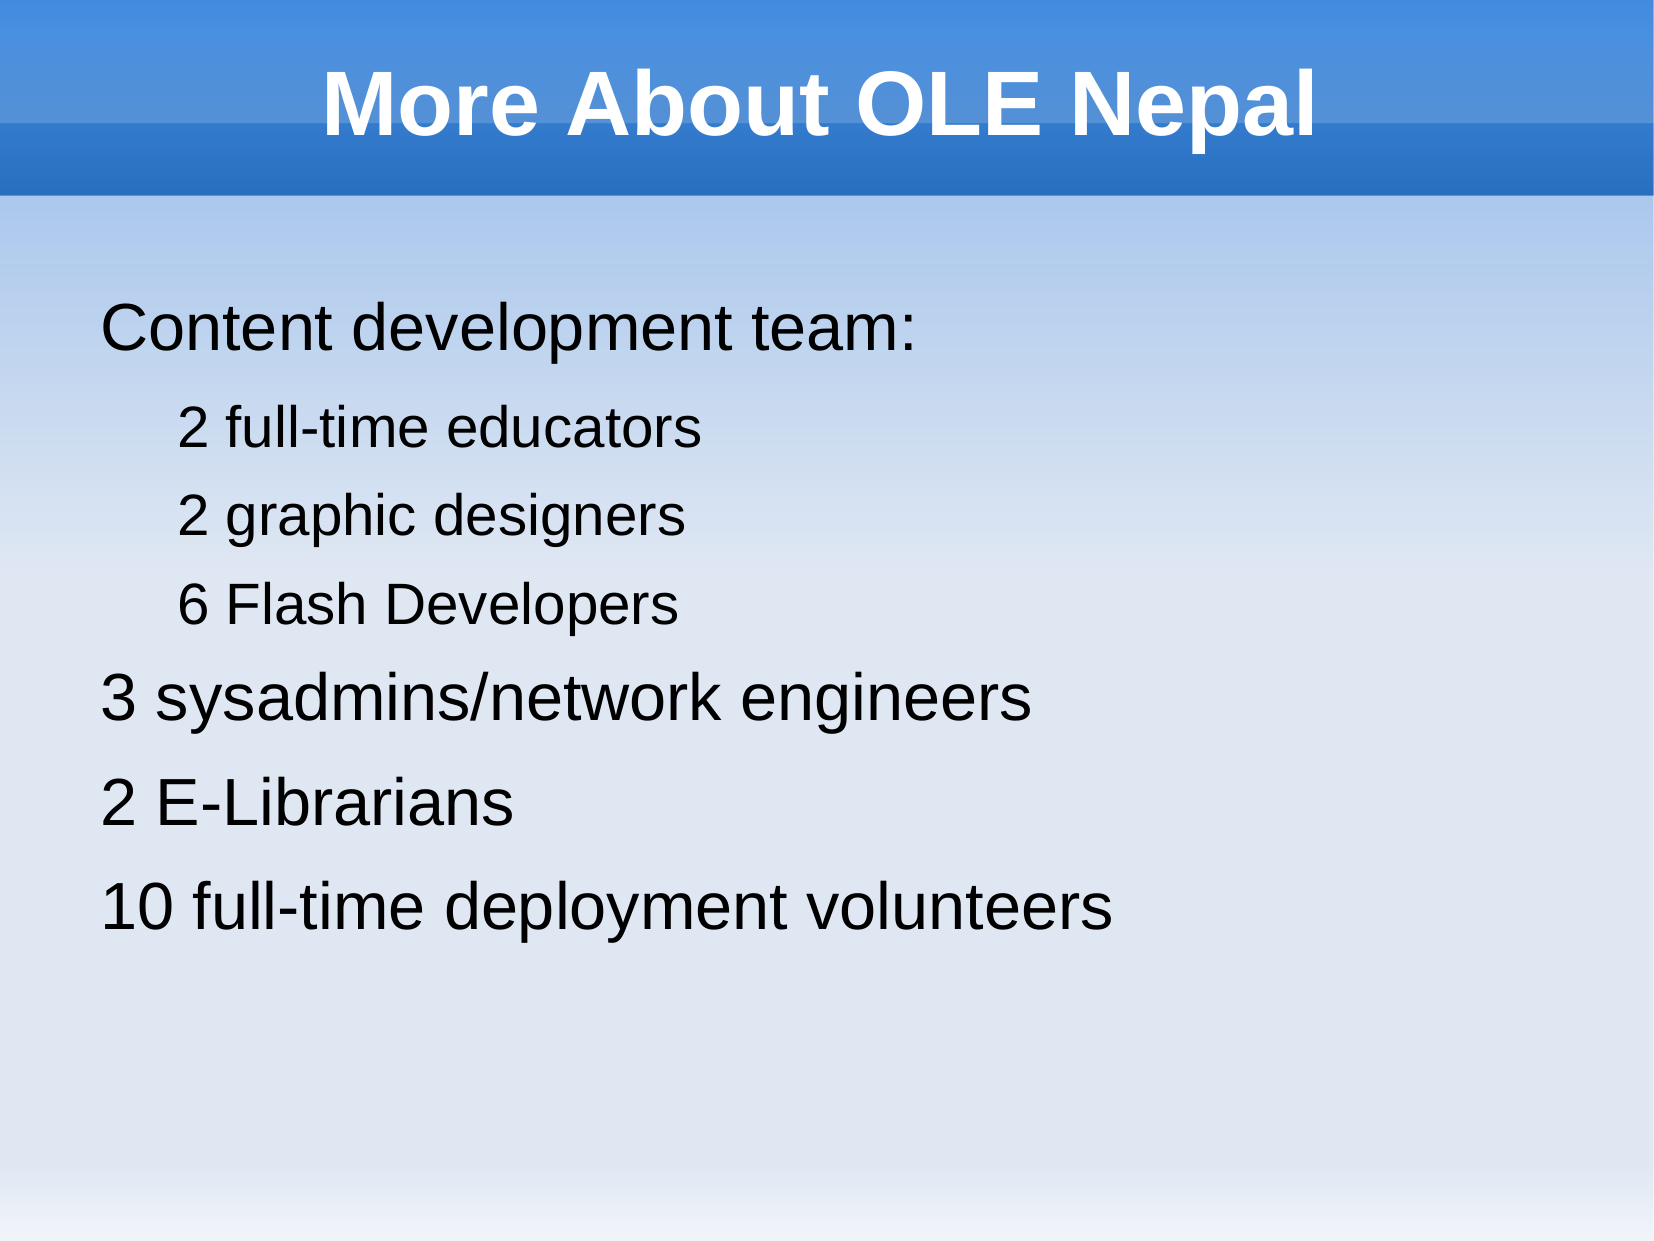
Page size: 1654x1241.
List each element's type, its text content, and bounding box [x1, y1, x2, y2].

picture [0, 0, 1654, 1241]
title More About OLE Nepal [76, 7, 1565, 200]
list Content development team: 2 full-time educators 2 graphic designers 6 Flash Developers 3 sysadmins/network engineers 2 E-Librarians 10 full-time deployment volunteers [82, 290, 1571, 1094]
